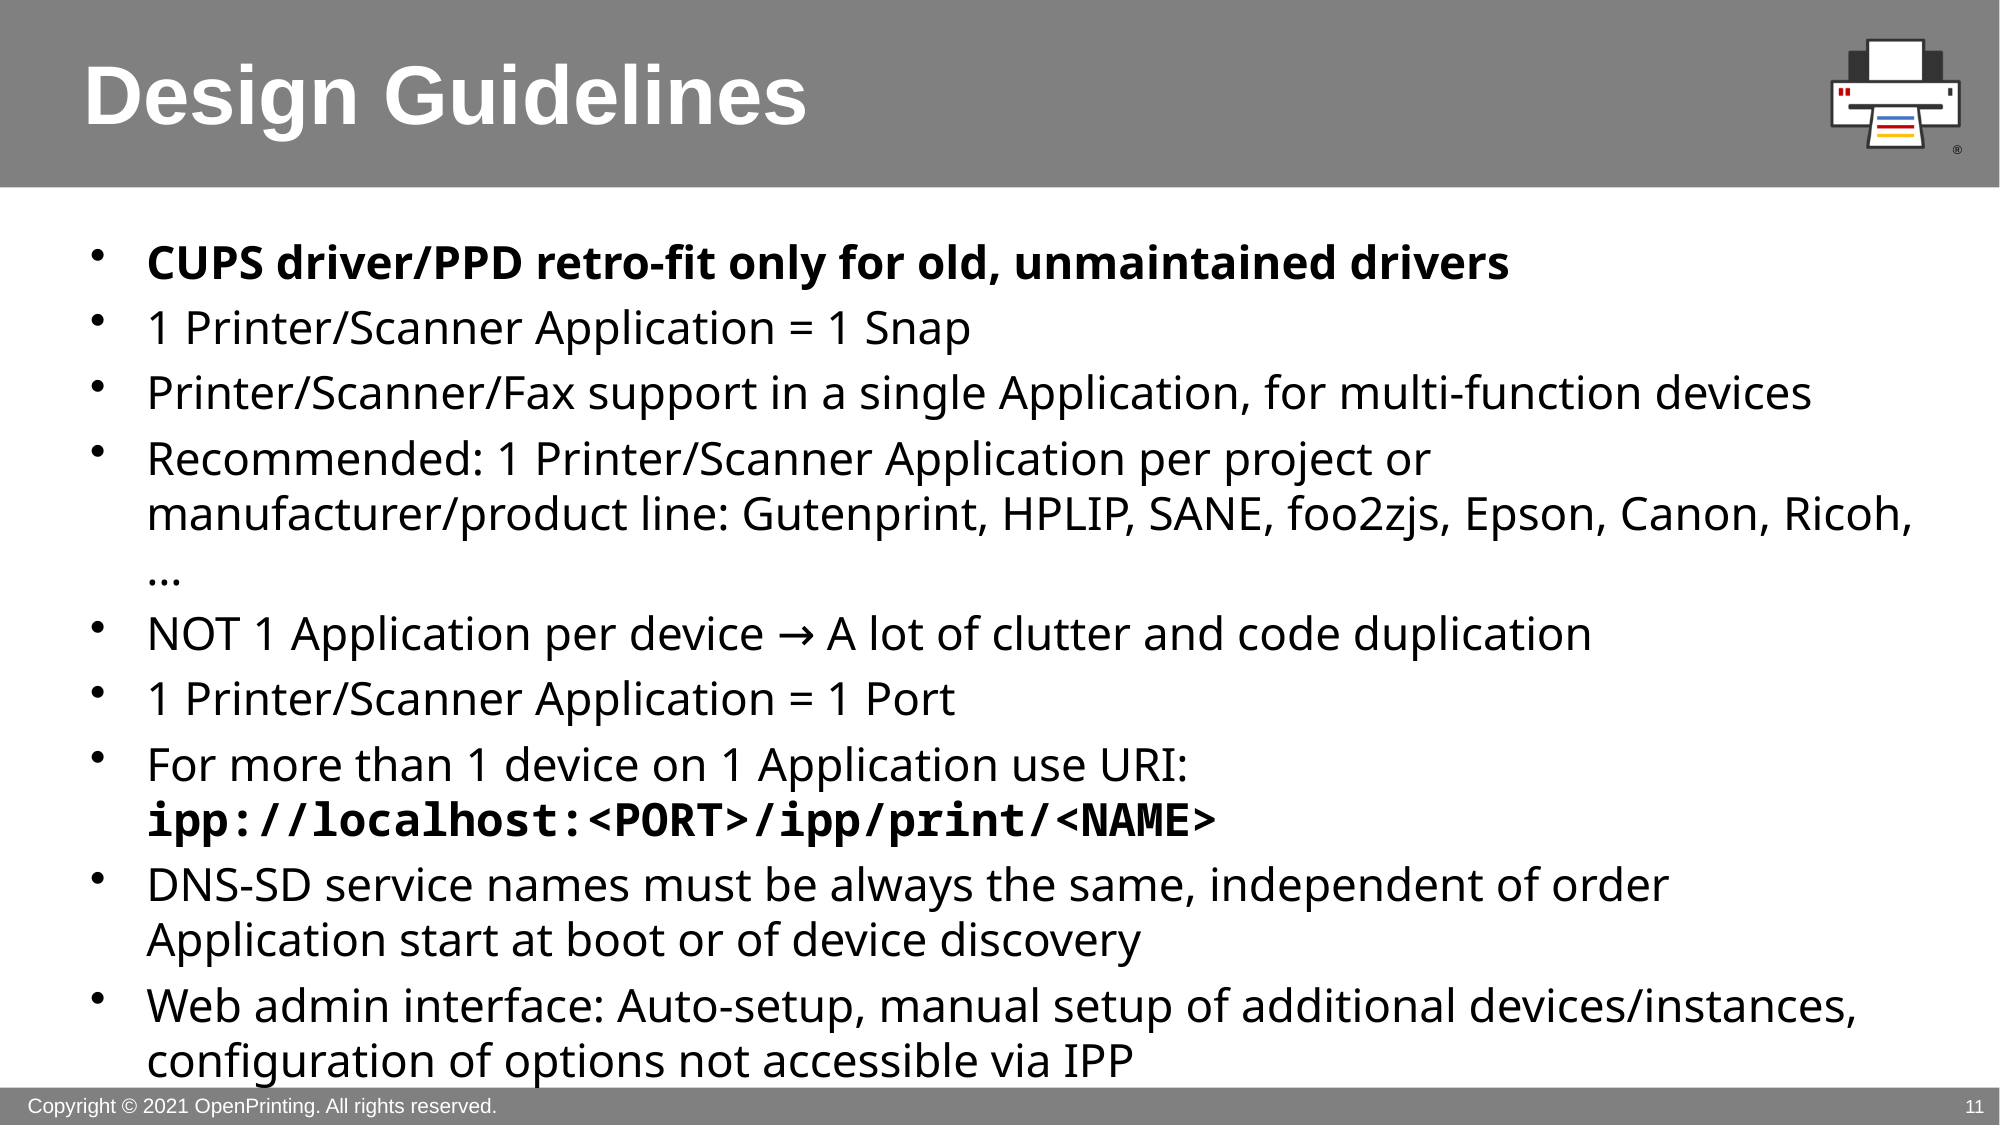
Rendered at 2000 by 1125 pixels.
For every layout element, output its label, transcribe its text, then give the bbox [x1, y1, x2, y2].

picture [1825, 33, 1966, 154]
title Design Guidelines [75, 7, 1786, 175]
list CUPS driver/PPD retro-fit only for old, unmaintained drivers 1 Printer/Scanner Application = 1 Snap Printer/Scanner/Fax support in a single Application, for multi-function devices Recommended: 1 Printer/Scanner Application per project or manufacturer/product line: Gutenprint, HPLIP, SANE, foo2zjs, Epson, Canon, Ricoh, … NOT 1 Application per device → A lot of clutter and code duplication 1 Printer/Scanner Application = 1 Port For more than 1 device on 1 Application use URI: ipp://localhost:<PORT>/ipp/print/<NAME> DNS-SD service names must be always the same, independent of order Application start at boot or of device discovery Web admin interface: Auto-setup, manual setup of additional devices/instances, configuration of options not accessible via IPP [75, 224, 1936, 1067]
